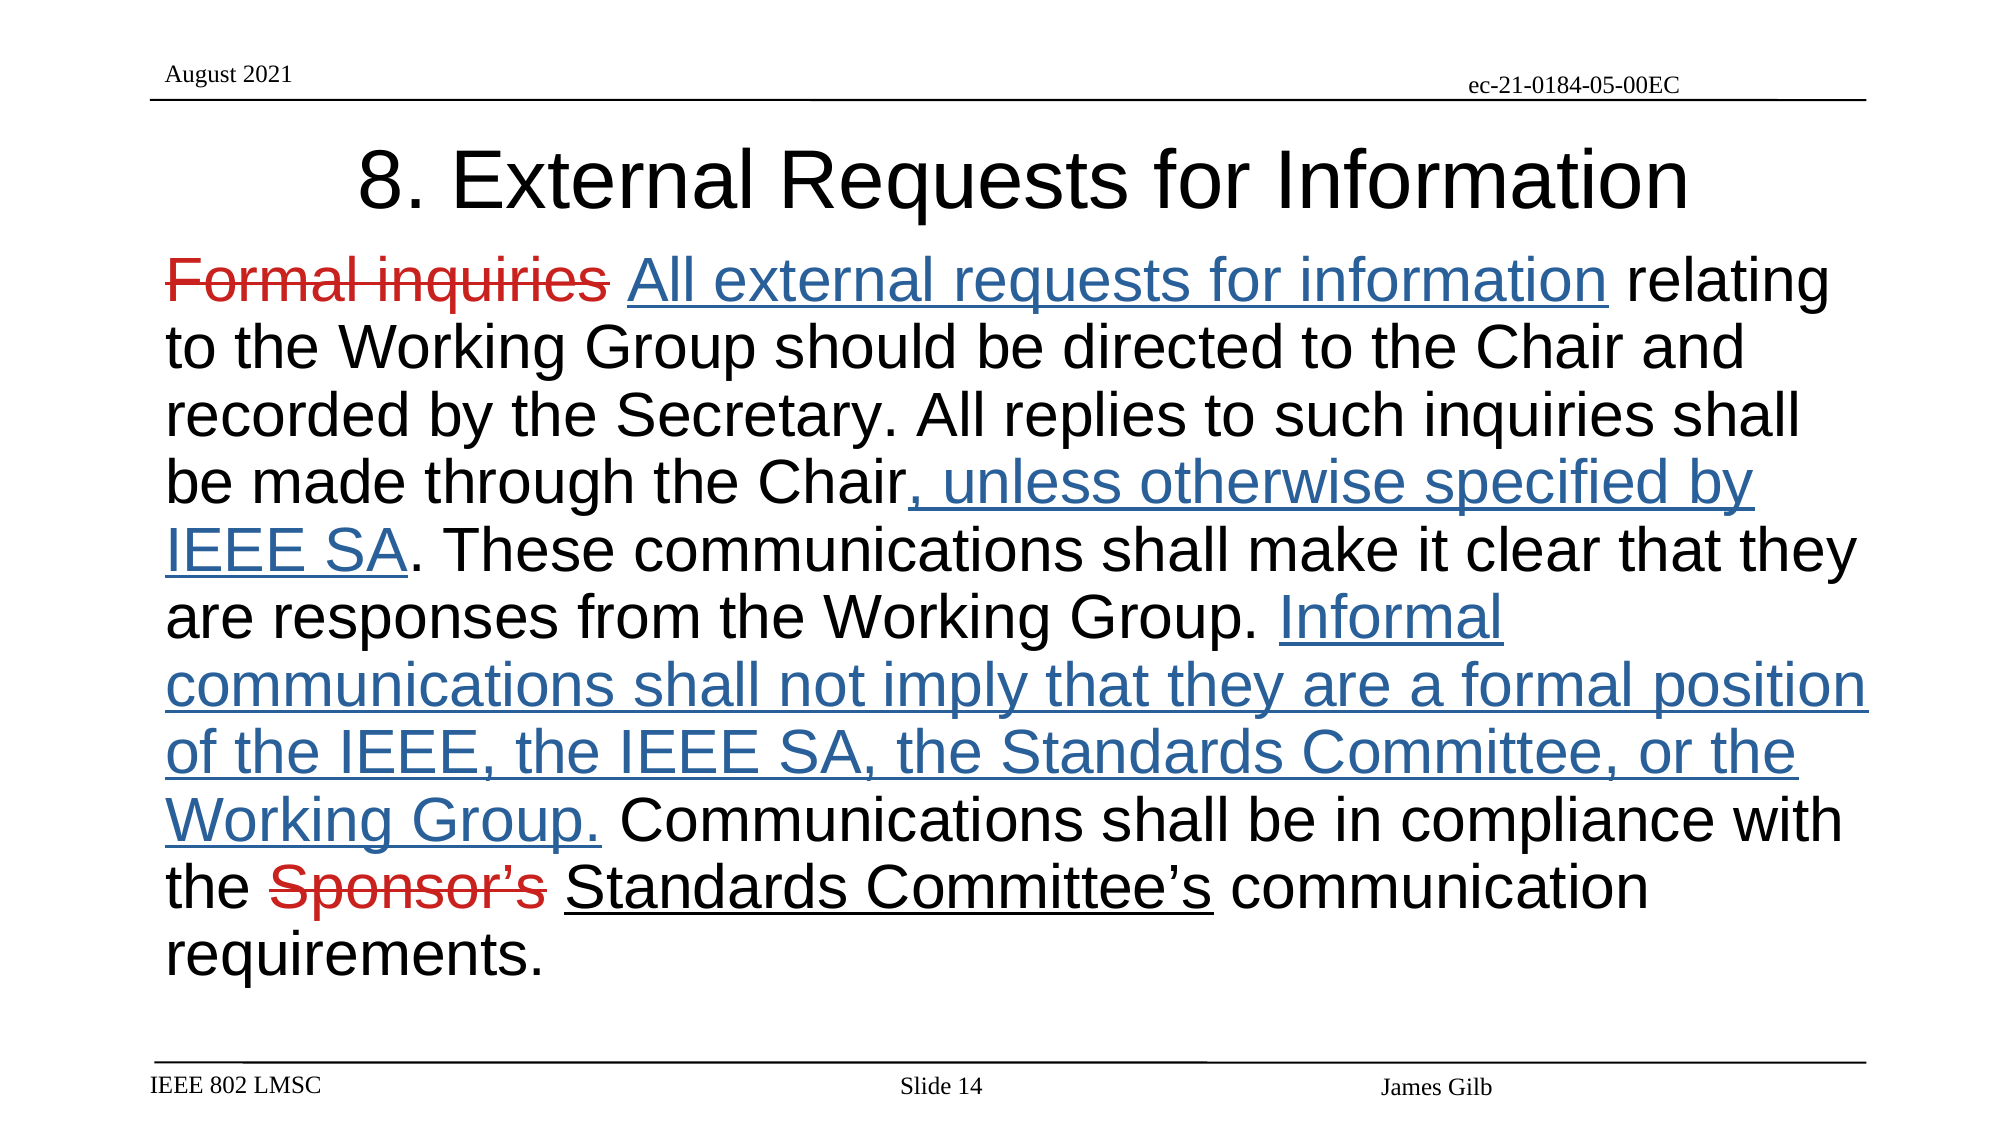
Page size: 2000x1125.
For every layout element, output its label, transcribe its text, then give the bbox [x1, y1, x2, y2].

text_box Slide [799, 1069, 1083, 1108]
list Formal inquiries All external requests for information relating to the Working Group should be directed to the Chair and recorded by the Secretary. All replies to such inquiries shall be made through the Chair, unless otherwise specified by IEEE SA. These communications shall make it clear that they are responses from the Working Group. Informal communications shall not imply that they are a formal position of the IEEE, the IEEE SA, the Standards Committee, or the Working Group. Communications shall be in compliance with the Sponsor’s Standards Committee’s communication requirements. [149, 239, 1900, 1051]
title 8. External Requests for Information [149, 112, 1900, 238]
